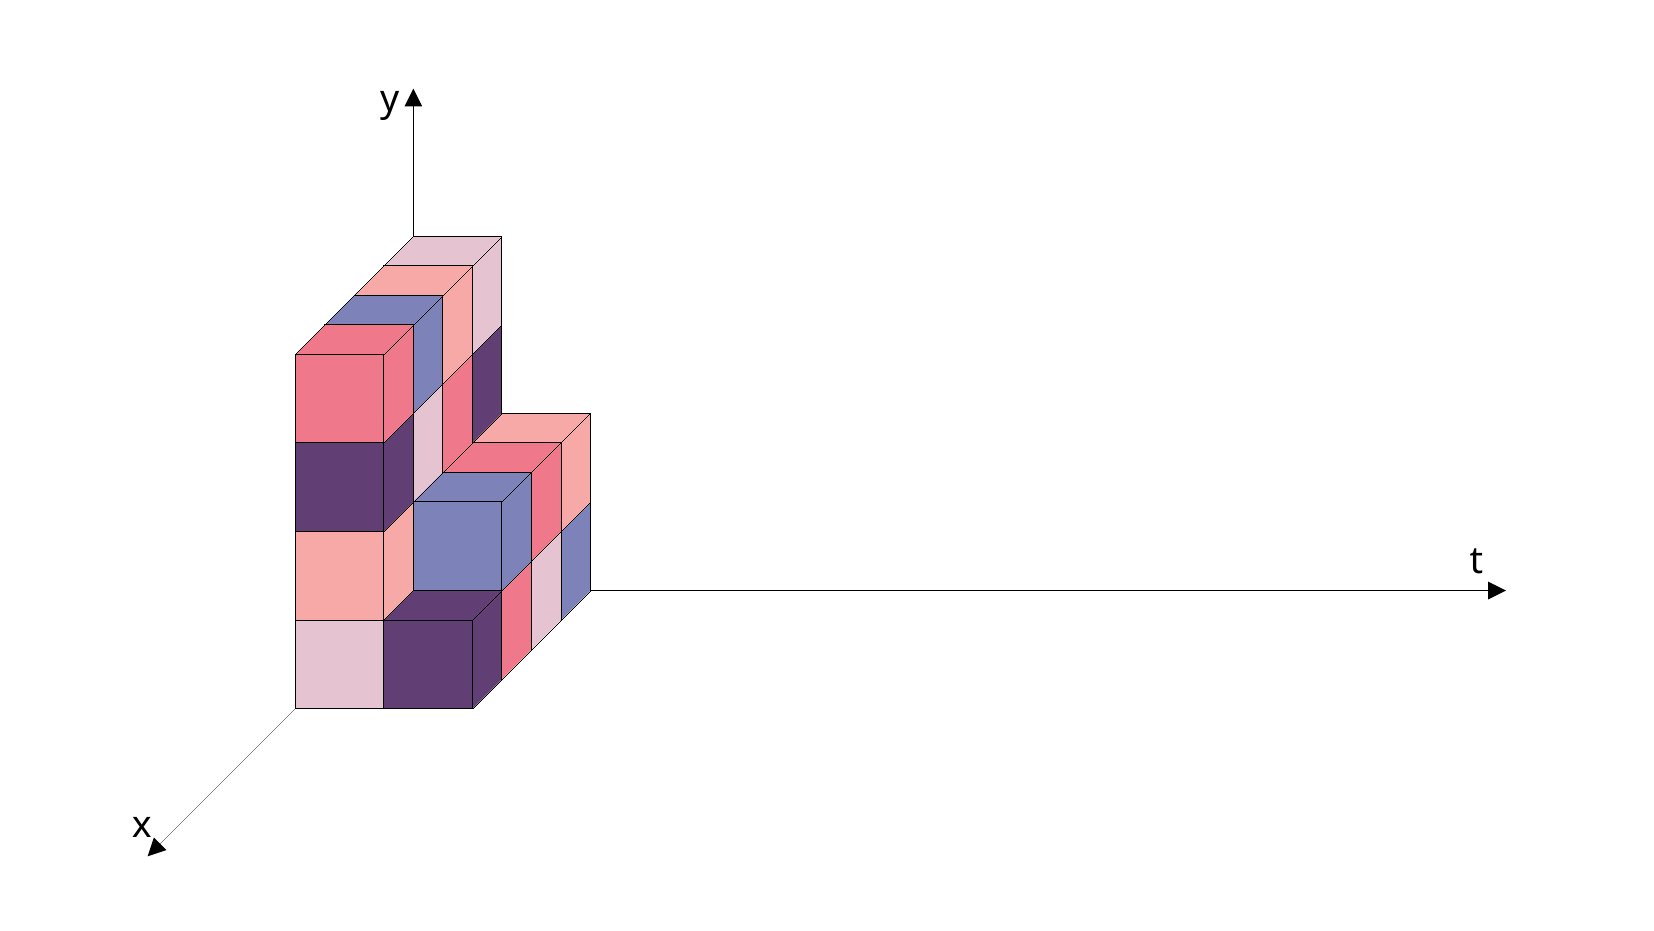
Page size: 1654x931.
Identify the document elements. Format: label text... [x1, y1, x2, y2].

text_box y [360, 64, 420, 129]
text_box t [1446, 527, 1506, 591]
text_box x [112, 791, 172, 855]
text_box [295, 236, 591, 709]
